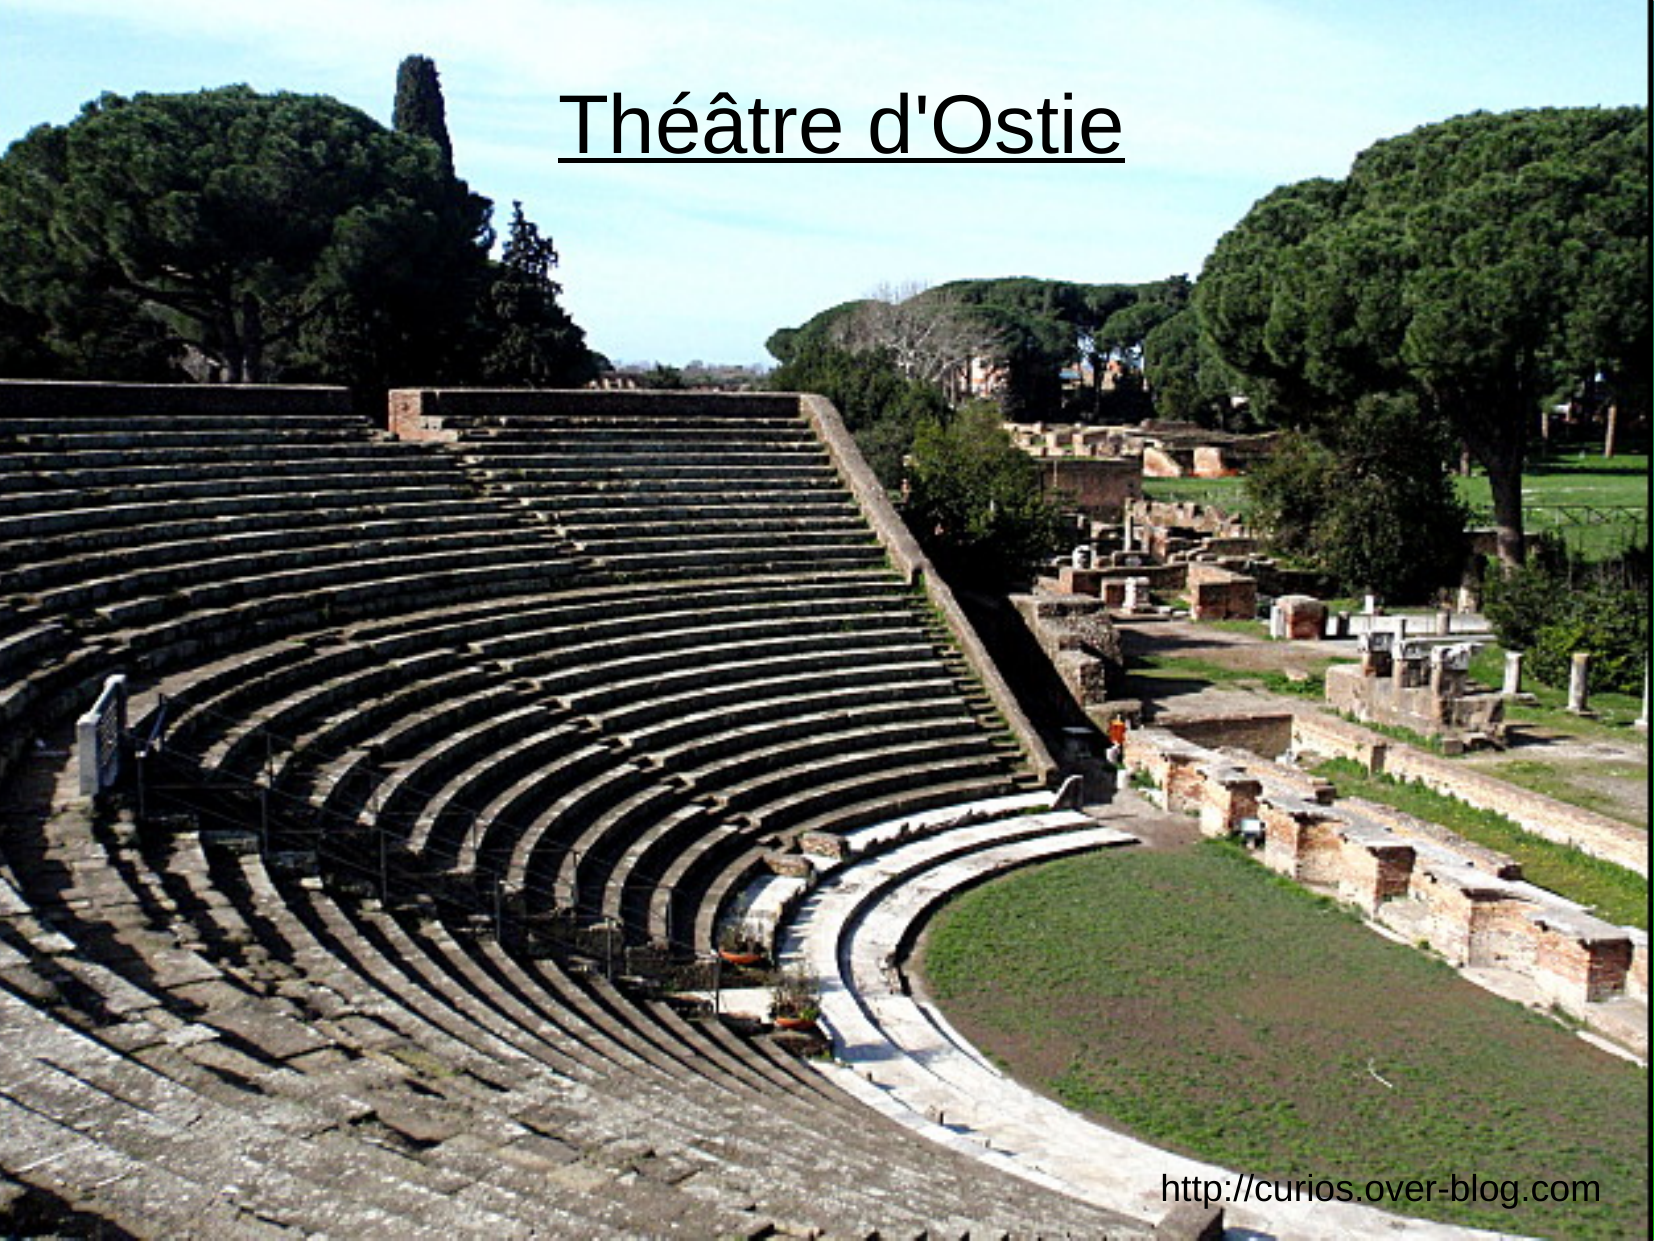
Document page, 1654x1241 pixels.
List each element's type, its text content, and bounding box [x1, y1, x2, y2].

text_box Théâtre d'Ostie [543, 70, 1288, 263]
picture [0, 0, 1654, 1241]
text_box http://curios.over-blog.com [1145, 1159, 1617, 1217]
